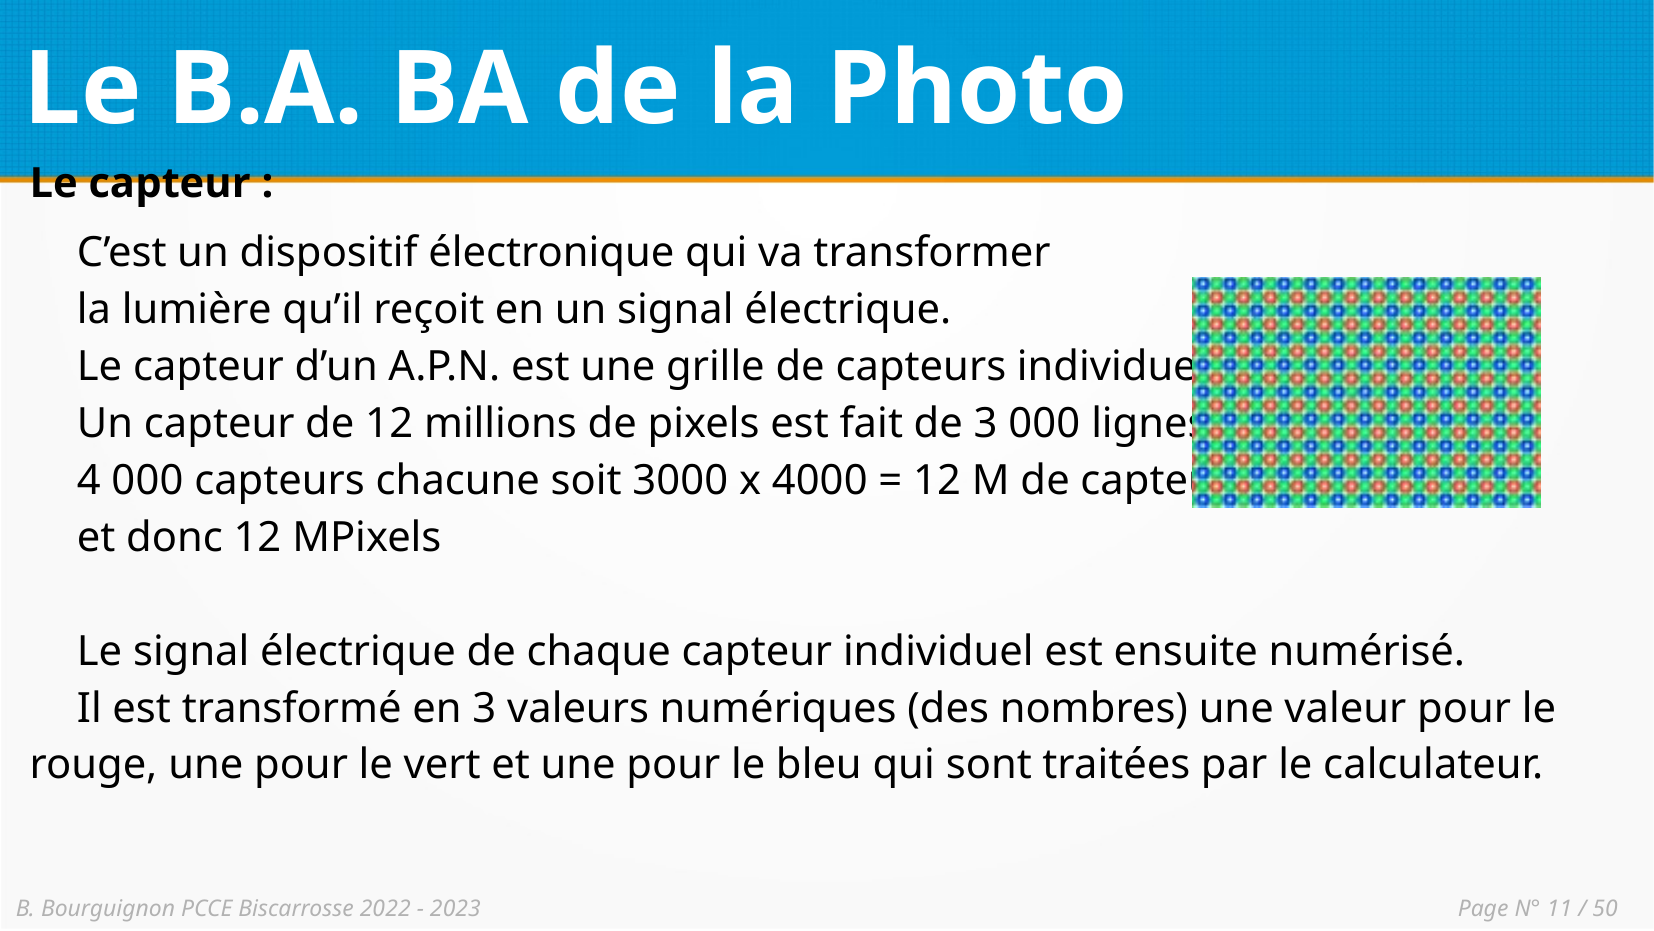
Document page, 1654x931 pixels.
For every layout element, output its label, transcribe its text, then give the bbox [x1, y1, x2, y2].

picture [1192, 277, 1541, 508]
text_box Le capteur : C’est un dispositif électronique qui va transformer la lumière qu’il reçoit en un signal électrique. Le capteur d’un A.P.N. est une grille de capteurs individuels : Un capteur de 12 millions de pixels est fait de 3 000 lignes de 4 000 capteurs chacune soit 3000 x 4000 = 12 M de capteurs et donc 12 MPixels Le signal électrique de chaque capteur individuel est ensuite numérisé. Il est transformé en 3 valeurs numériques (des nombres) une valeur pour le rouge, une pour le vert et une pour le bleu qui sont traitées par le calculateur. [23, 175, 1595, 882]
picture [0, 175, 1654, 931]
title Le B.A. BA de la Photo [23, 11, 1630, 154]
